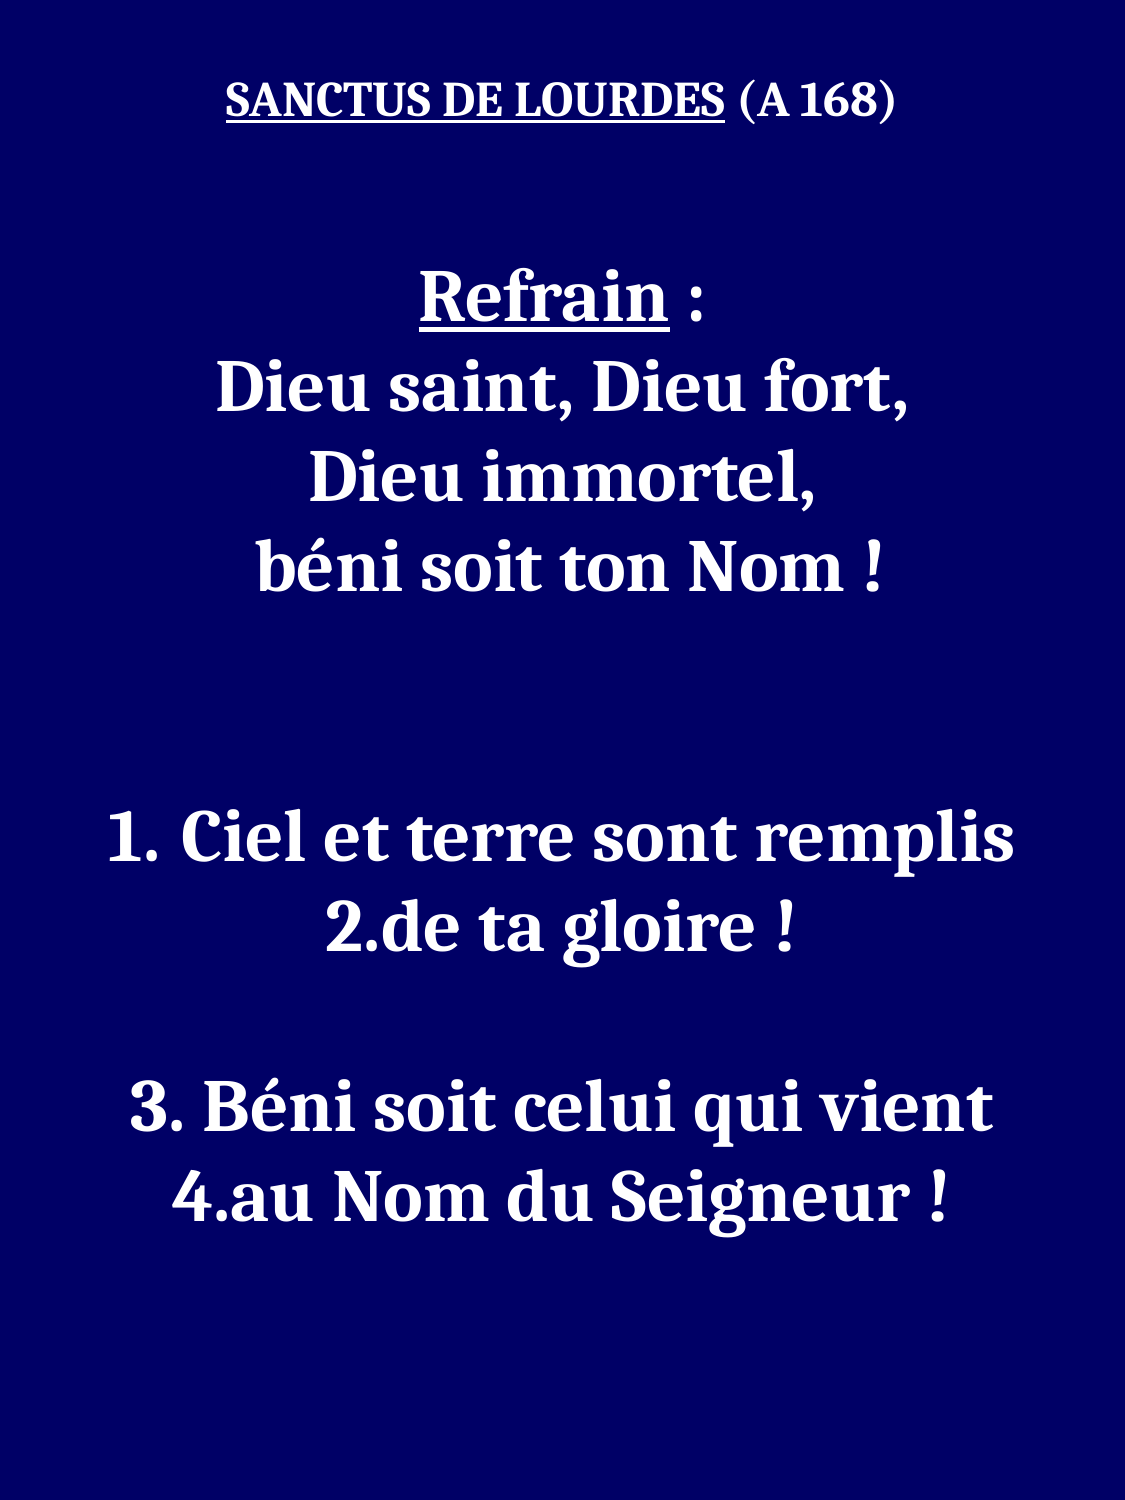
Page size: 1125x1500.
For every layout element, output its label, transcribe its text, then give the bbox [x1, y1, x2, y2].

text_box SANCTUS DE LOURDES (A 168) Refrain : Dieu saint, Dieu fort, Dieu immortel, béni soit ton Nom ! Ciel et terre sont remplis de ta gloire ! Béni soit celui qui vient au Nom du Seigneur ! [0, 59, 1125, 1245]
